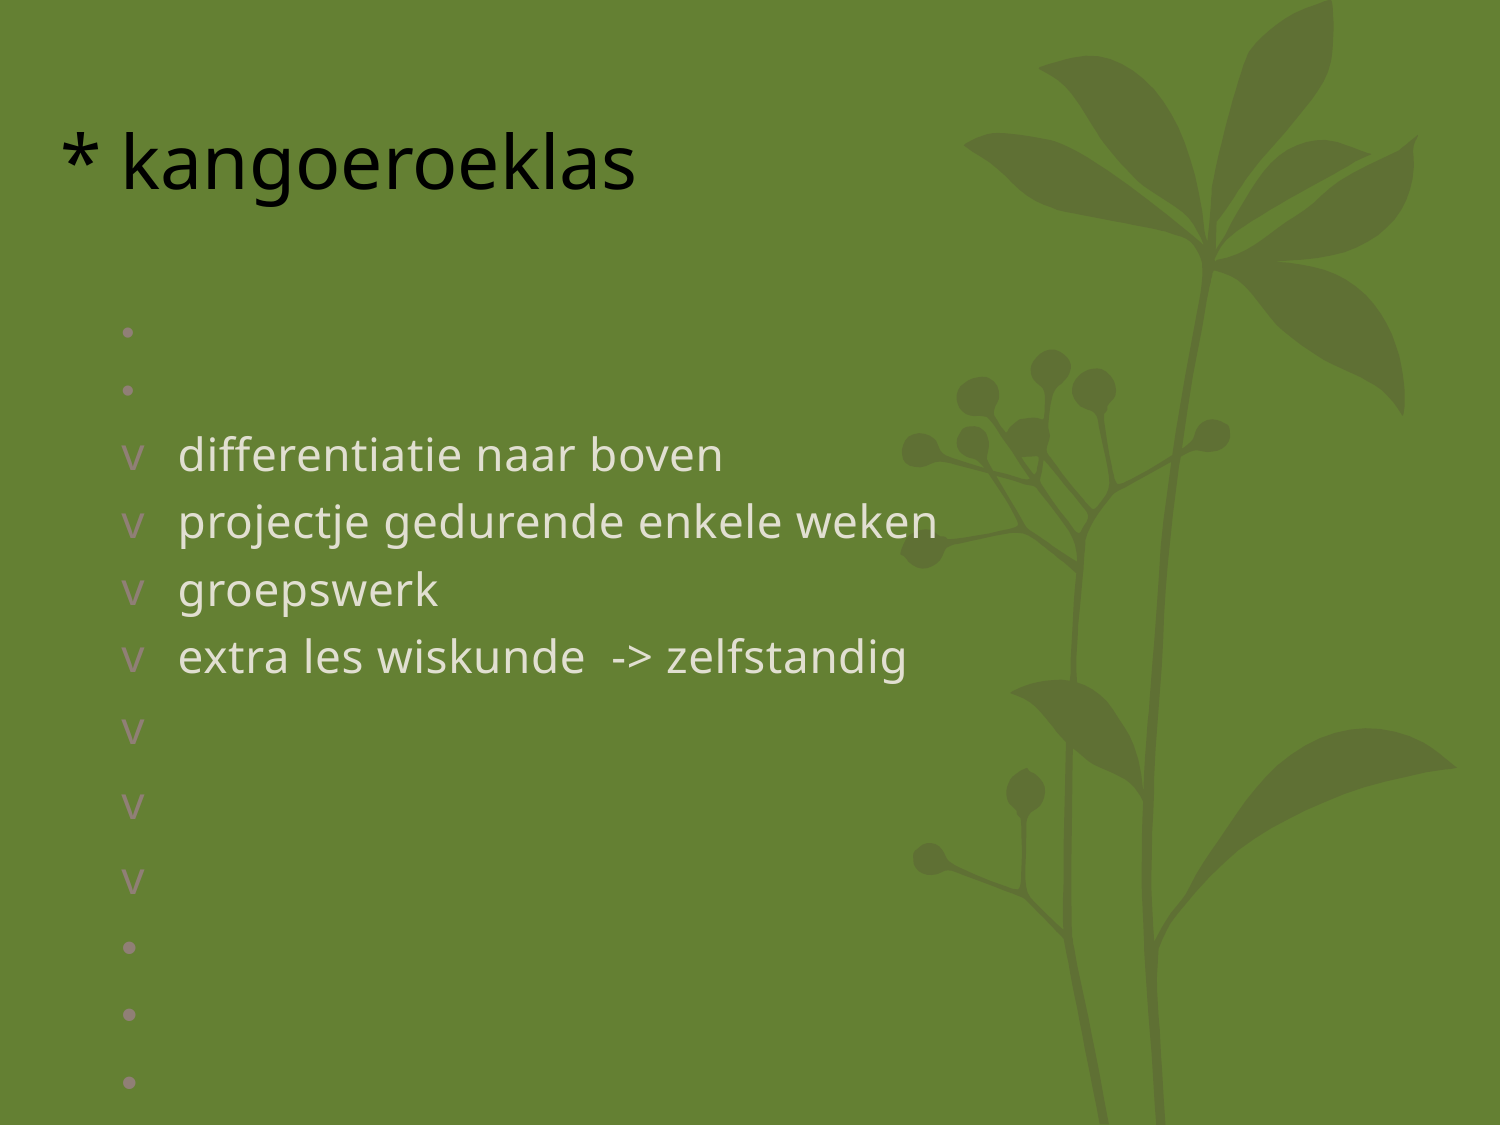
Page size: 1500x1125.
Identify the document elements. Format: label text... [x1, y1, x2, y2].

list differentiatie naar boven projectje gedurende enkele weken groepswerk extra les wiskunde -> zelfstandig [106, 302, 1373, 1125]
title * kangoeroeklas [45, 37, 1455, 213]
